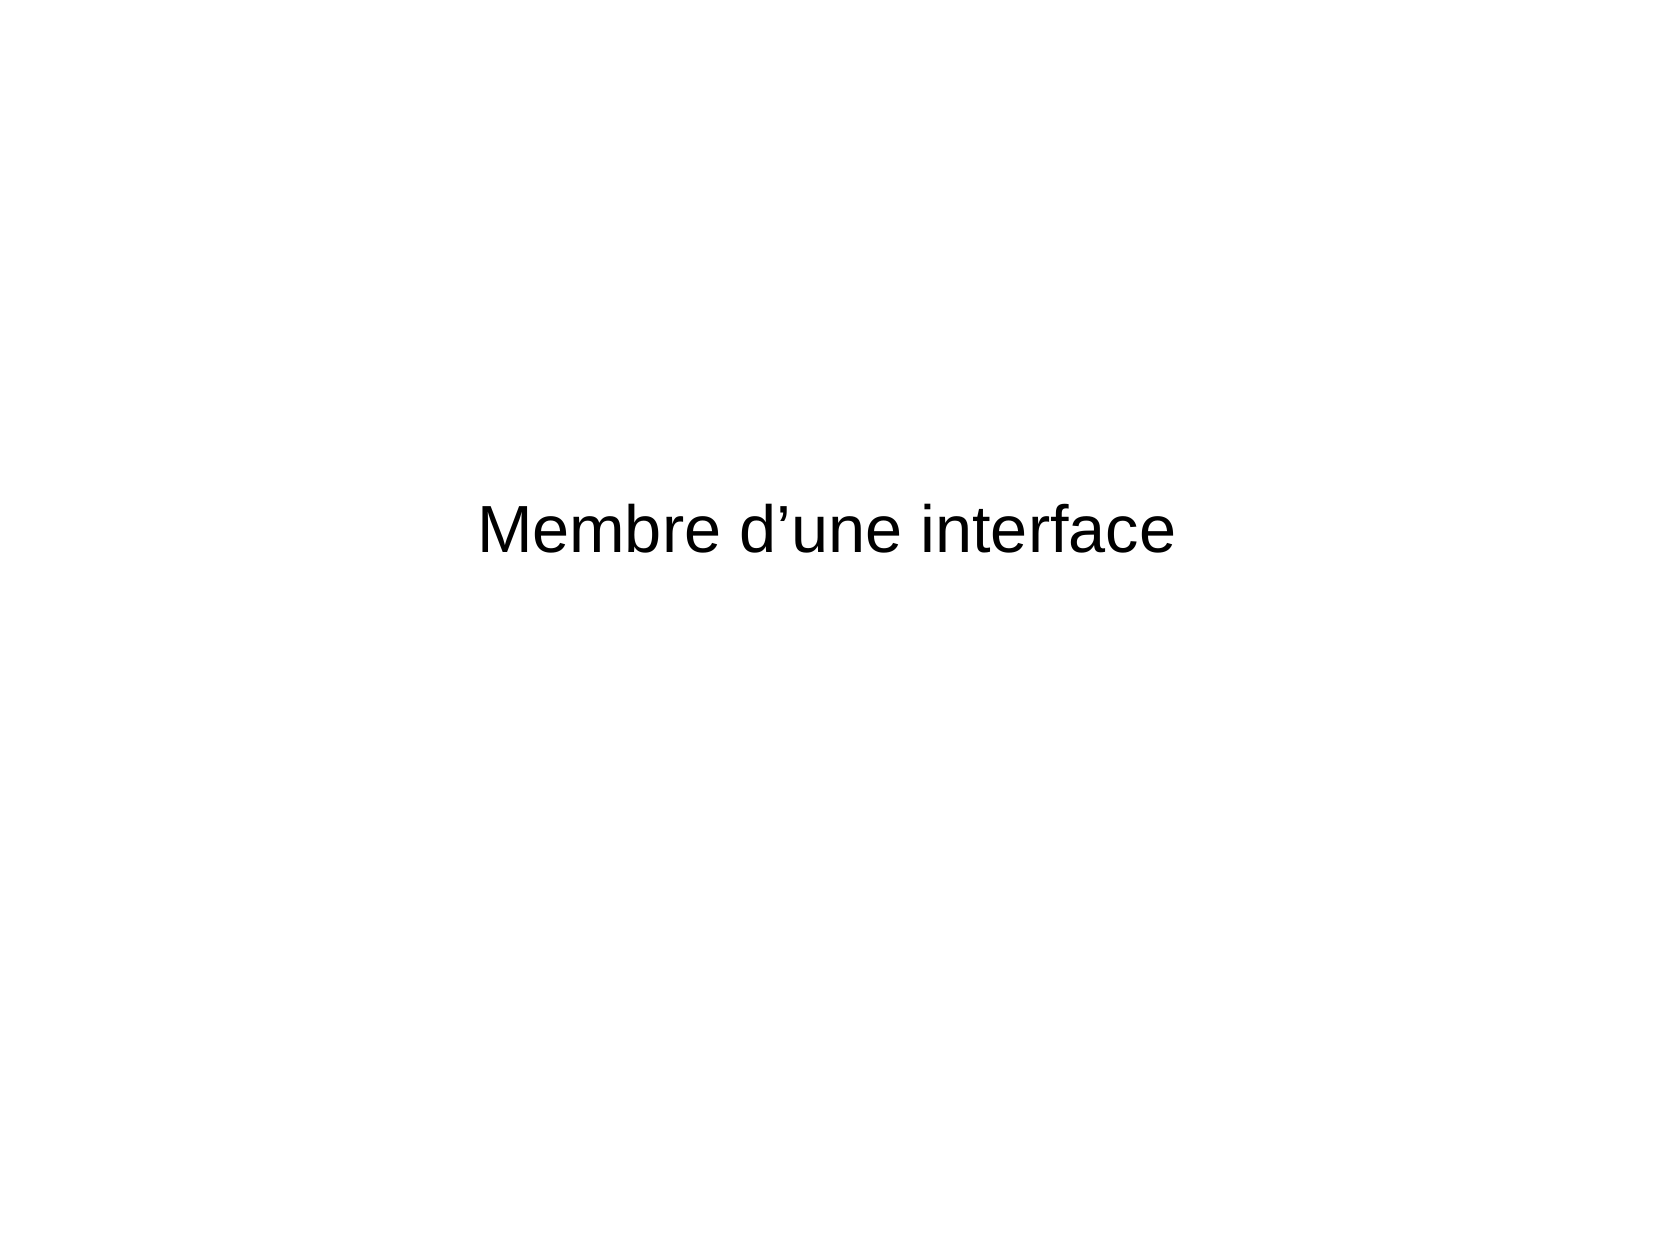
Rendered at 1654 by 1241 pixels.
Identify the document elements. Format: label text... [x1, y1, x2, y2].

subtitle Membre d’une interface [82, 49, 1571, 1010]
